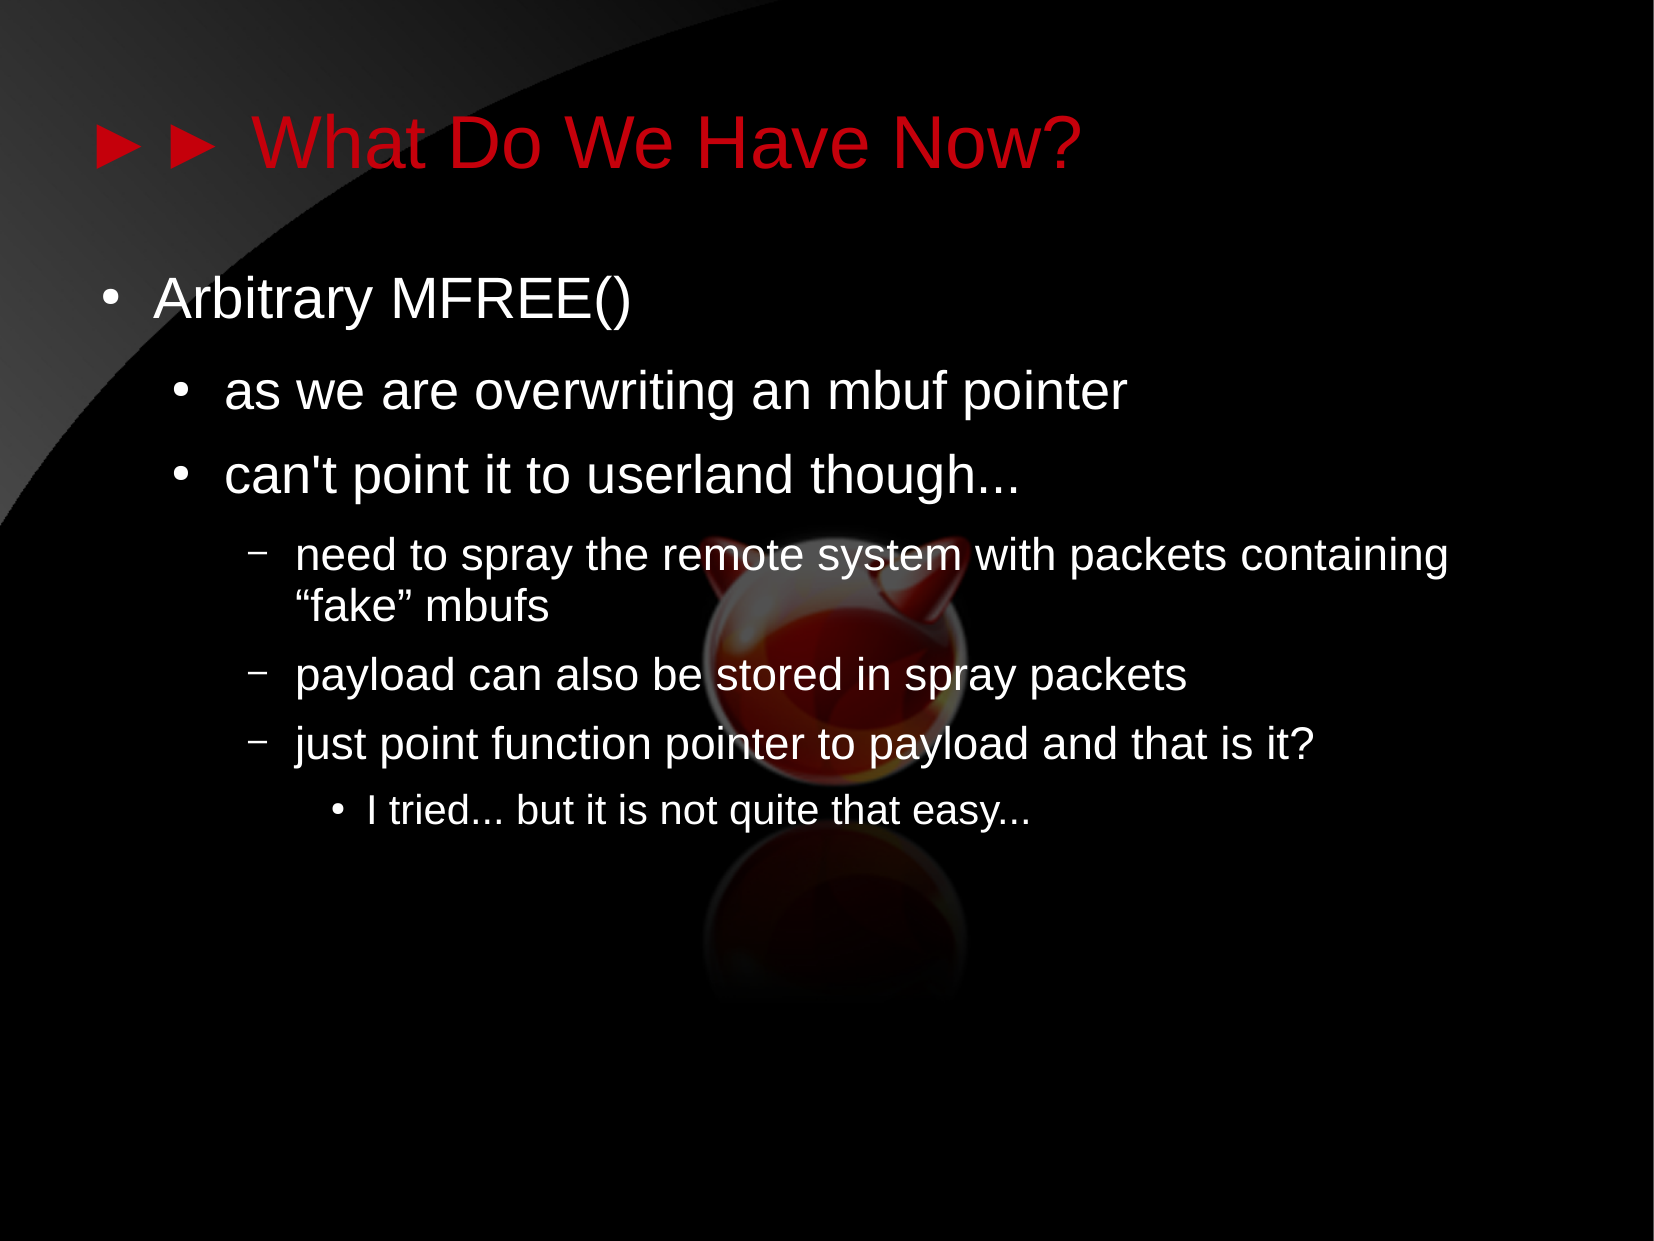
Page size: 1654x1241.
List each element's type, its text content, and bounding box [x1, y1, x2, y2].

list Arbitrary MFREE() as we are overwriting an mbuf pointer can't point it to userland though... need to spray the remote system with packets containing “fake” mbufs payload can also be stored in spray packets just point function pointer to payload and that is it? I tried... but it is not quite that easy... [82, 265, 1571, 1152]
picture [0, 0, 1654, 1241]
title ►► What Do We Have Now? [82, 49, 1571, 237]
